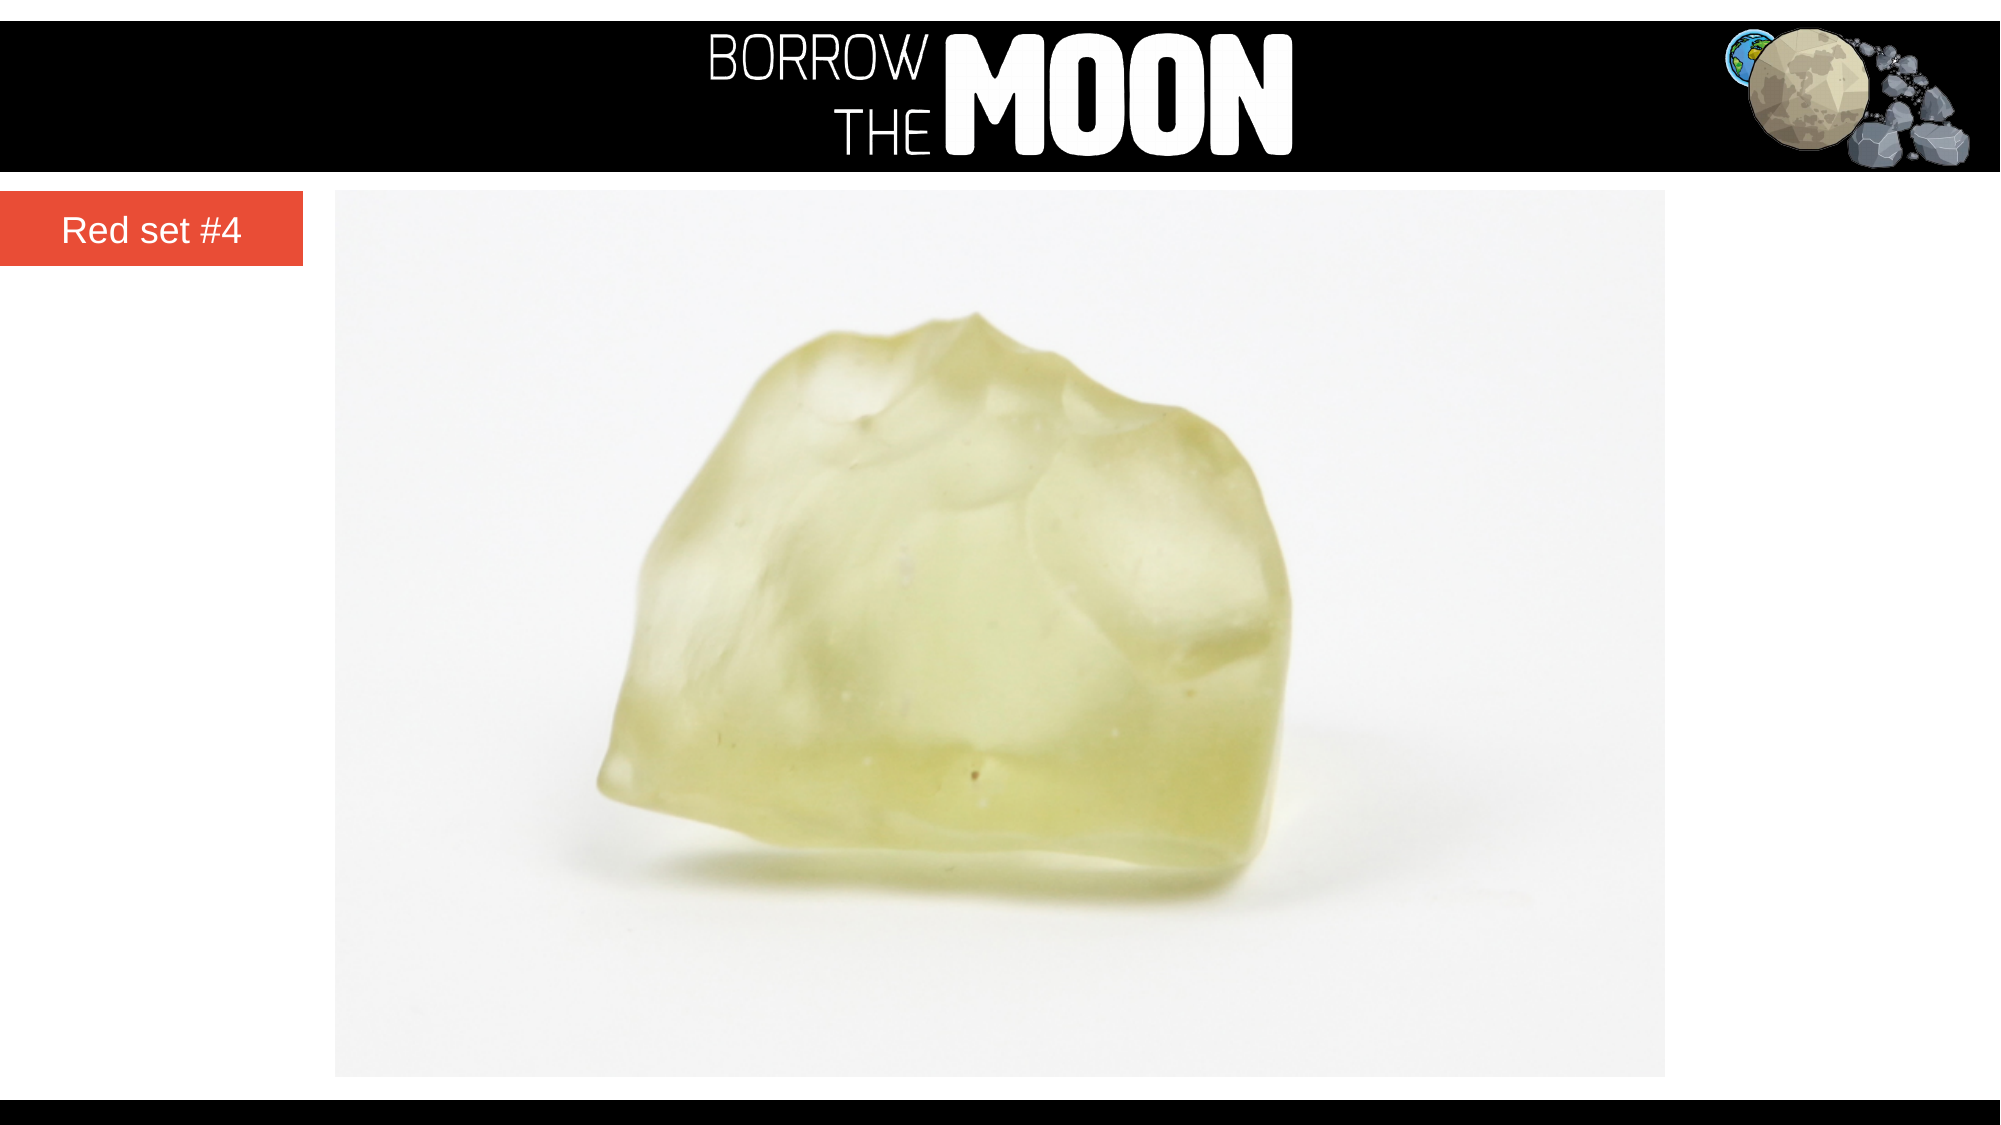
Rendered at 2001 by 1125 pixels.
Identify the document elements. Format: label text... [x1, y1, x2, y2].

picture [335, 190, 1665, 1077]
text_box Red set #4 [0, 191, 303, 266]
